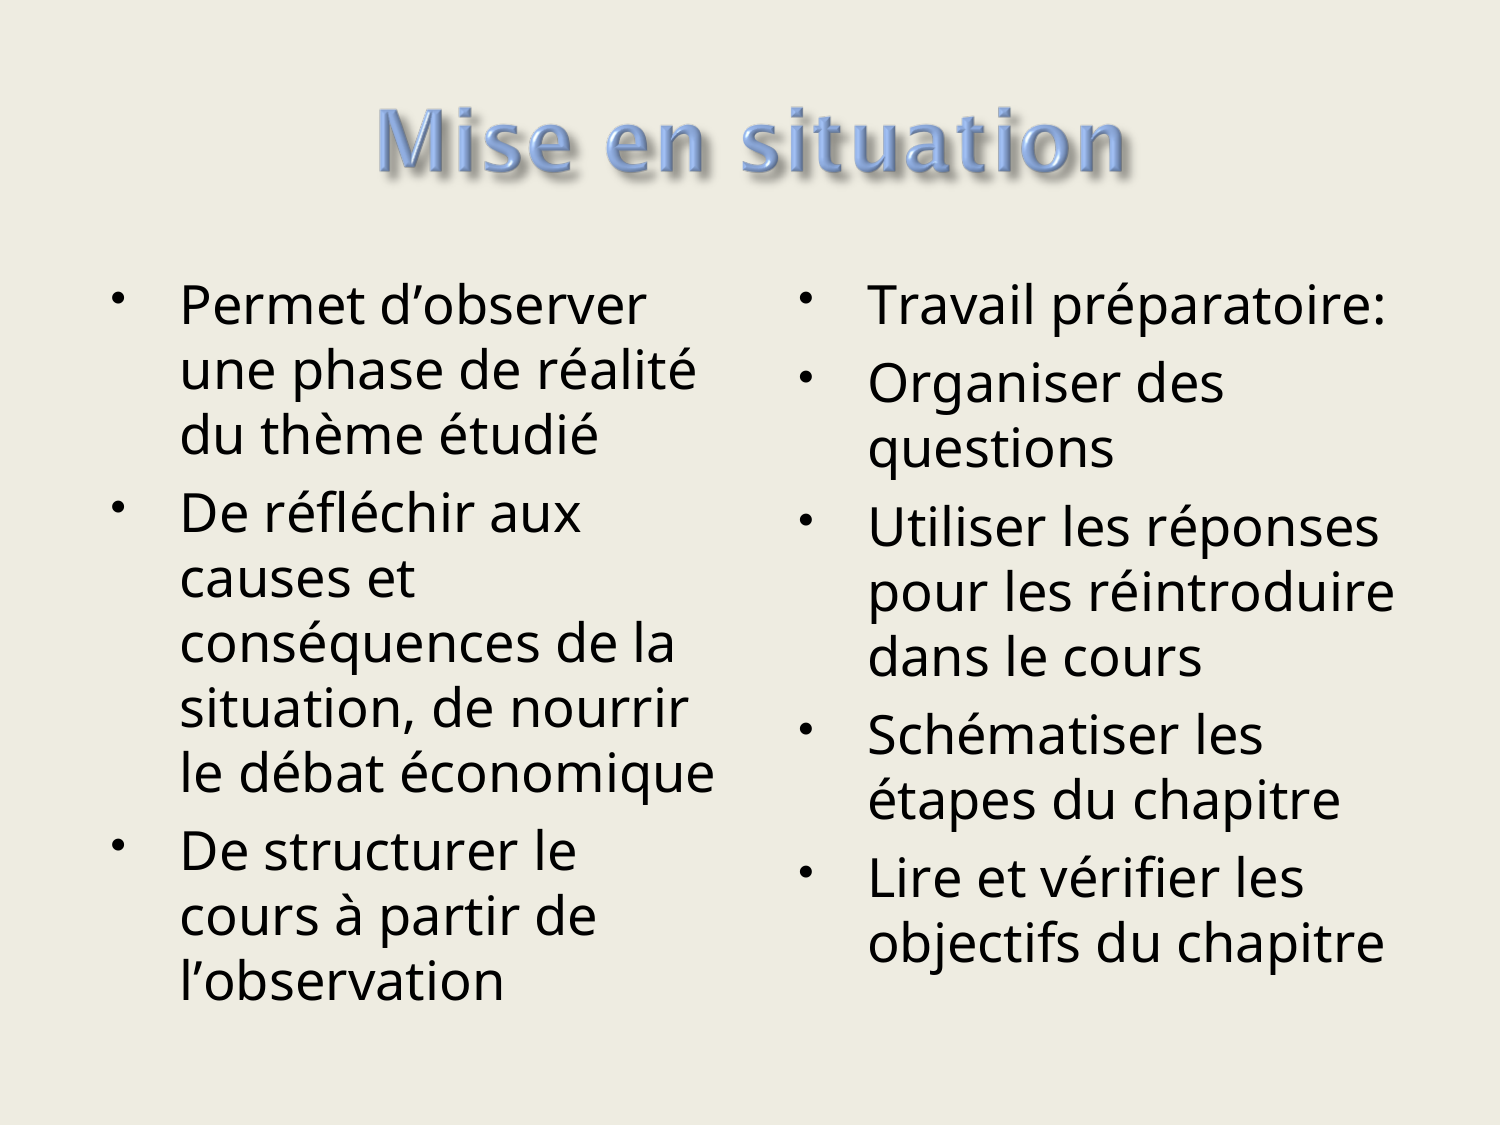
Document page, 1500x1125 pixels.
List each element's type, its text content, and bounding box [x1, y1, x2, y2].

list Permet d’observer une phase de réalité du thème étudié De réfléchir aux causes et conséquences de la situation, de nourrir le débat économique De structurer le cours à partir de l’observation [75, 262, 738, 1098]
list Travail préparatoire: Organiser des questions Utiliser les réponses pour les réintroduire dans le cours Schématiser les étapes du chapitre Lire et vérifier les objectifs du chapitre [762, 262, 1426, 1006]
text_box [73, 43, 1427, 235]
